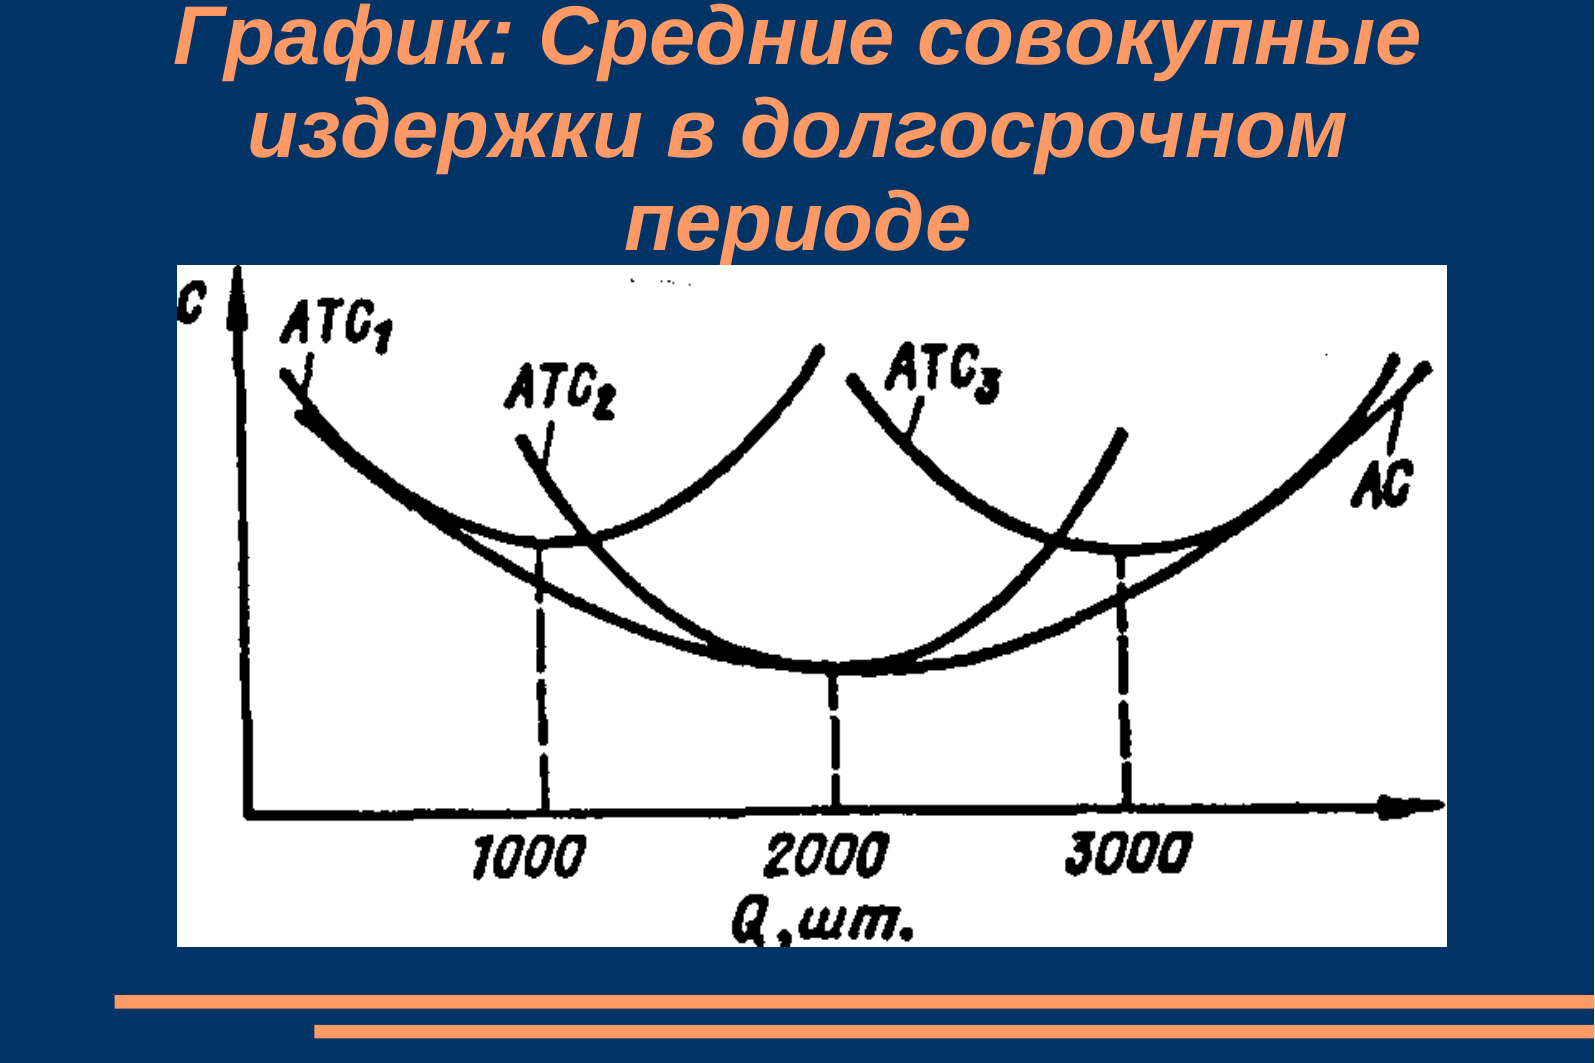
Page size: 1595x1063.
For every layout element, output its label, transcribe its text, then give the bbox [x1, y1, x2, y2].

title График: Средние совокупные издержки в долгосрочном периоде [117, 0, 1479, 269]
picture [177, 265, 1447, 947]
